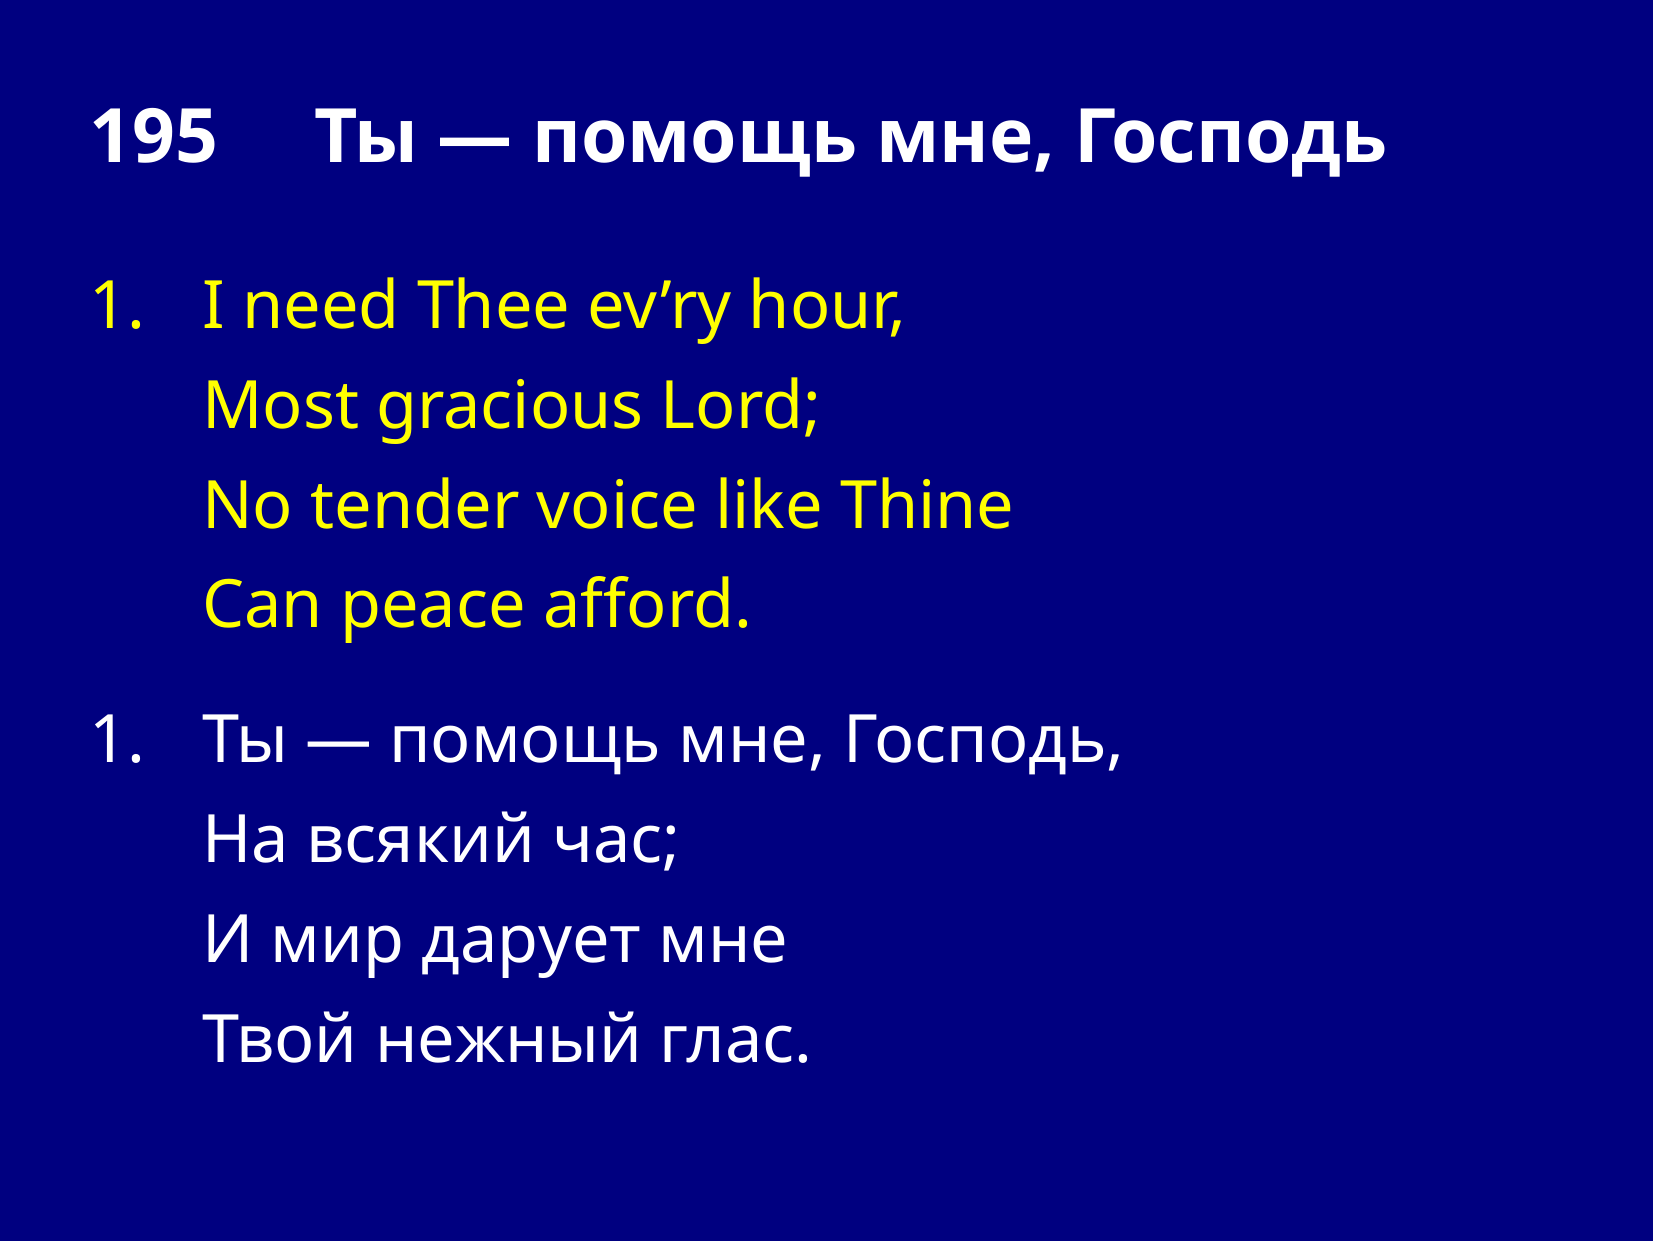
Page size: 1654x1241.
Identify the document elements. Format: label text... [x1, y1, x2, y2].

text_box 195 Ты — помощь мне, Господь [75, 75, 1576, 188]
text_box 1. I need Thee ev’ry hour, Most gracious Lord; No tender voice like Thine Can peace afford. [75, 188, 1576, 638]
text_box 1. Ты — помощь мне, Господь, На всякий час; И мир дарует мне Твой нежный глас. [75, 675, 1576, 1163]
